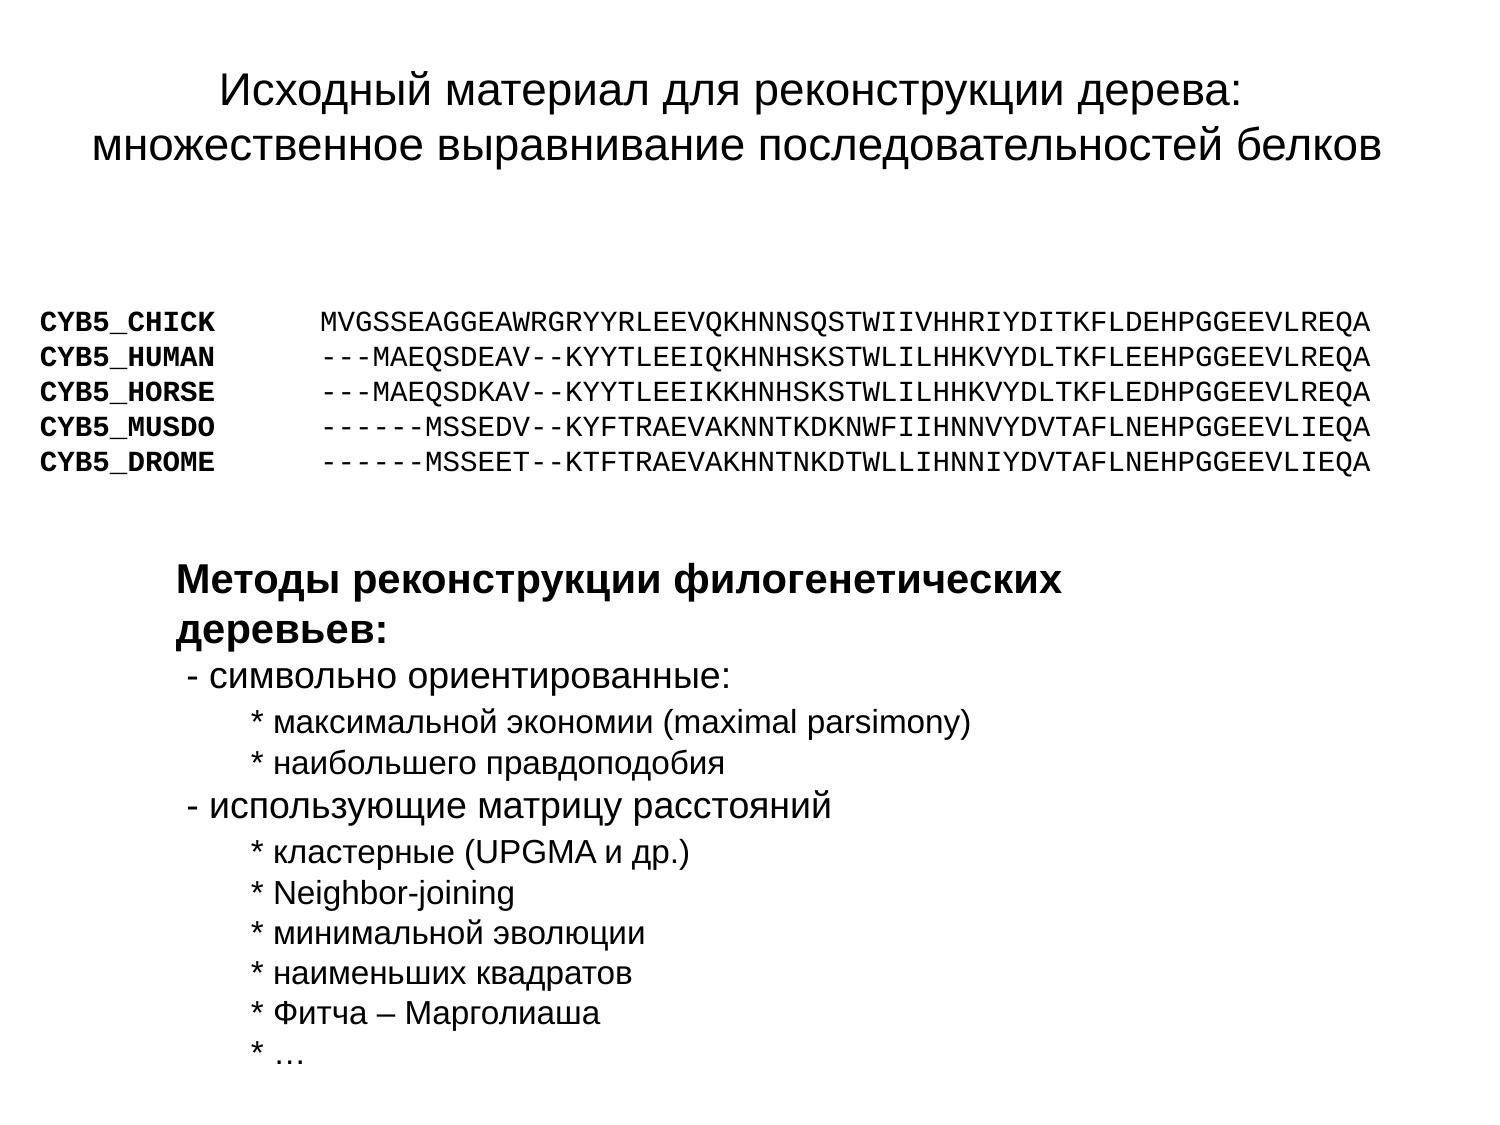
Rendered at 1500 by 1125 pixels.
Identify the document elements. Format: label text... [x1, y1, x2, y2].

text_box Методы реконструкции филогенетических деревьев: - символьно ориентированные: * максимальной экономии (maximal parsimony) * наибольшего правдоподобия - использующие матрицу расстояний * кластерные (UPGMA и др.) * Neighbor-joining * минимальной эволюции * наименьших квадратов * Фитча – Марголиаша * … [160, 536, 1299, 1079]
text_box CYB5_CHICK MVGSSEAGGEAWRGRYYRLEEVQKHNNSQSTWIIVHHRIYDITKFLDEHPGGEEVLREQA CYB5_HUMAN ---MAEQSDEAV--KYYTLEEIQKHNHSKSTWLILHHKVYDLTKFLEEHPGGEEVLREQA CYB5_HORSE ---MAEQSDKAV--KYYTLEEIKKHNHSKSTWLILHHKVYDLTKFLEDHPGGEEVLREQA CYB5_MUSDO ------MSSEDV--KYFTRAEVAKNNTKDKNWFIIHNNVYDVTAFLNEHPGGEEVLIEQA CYB5_DROME ------MSSEET--KTFTRAEVAKHNTNKDTWLLIHNNIYDVTAFLNEHPGGEEVLIEQA [24, 287, 1463, 520]
title Исходный материал для реконструкции дерева: множественное выравнивание последовательностей белков [24, 45, 1450, 258]
